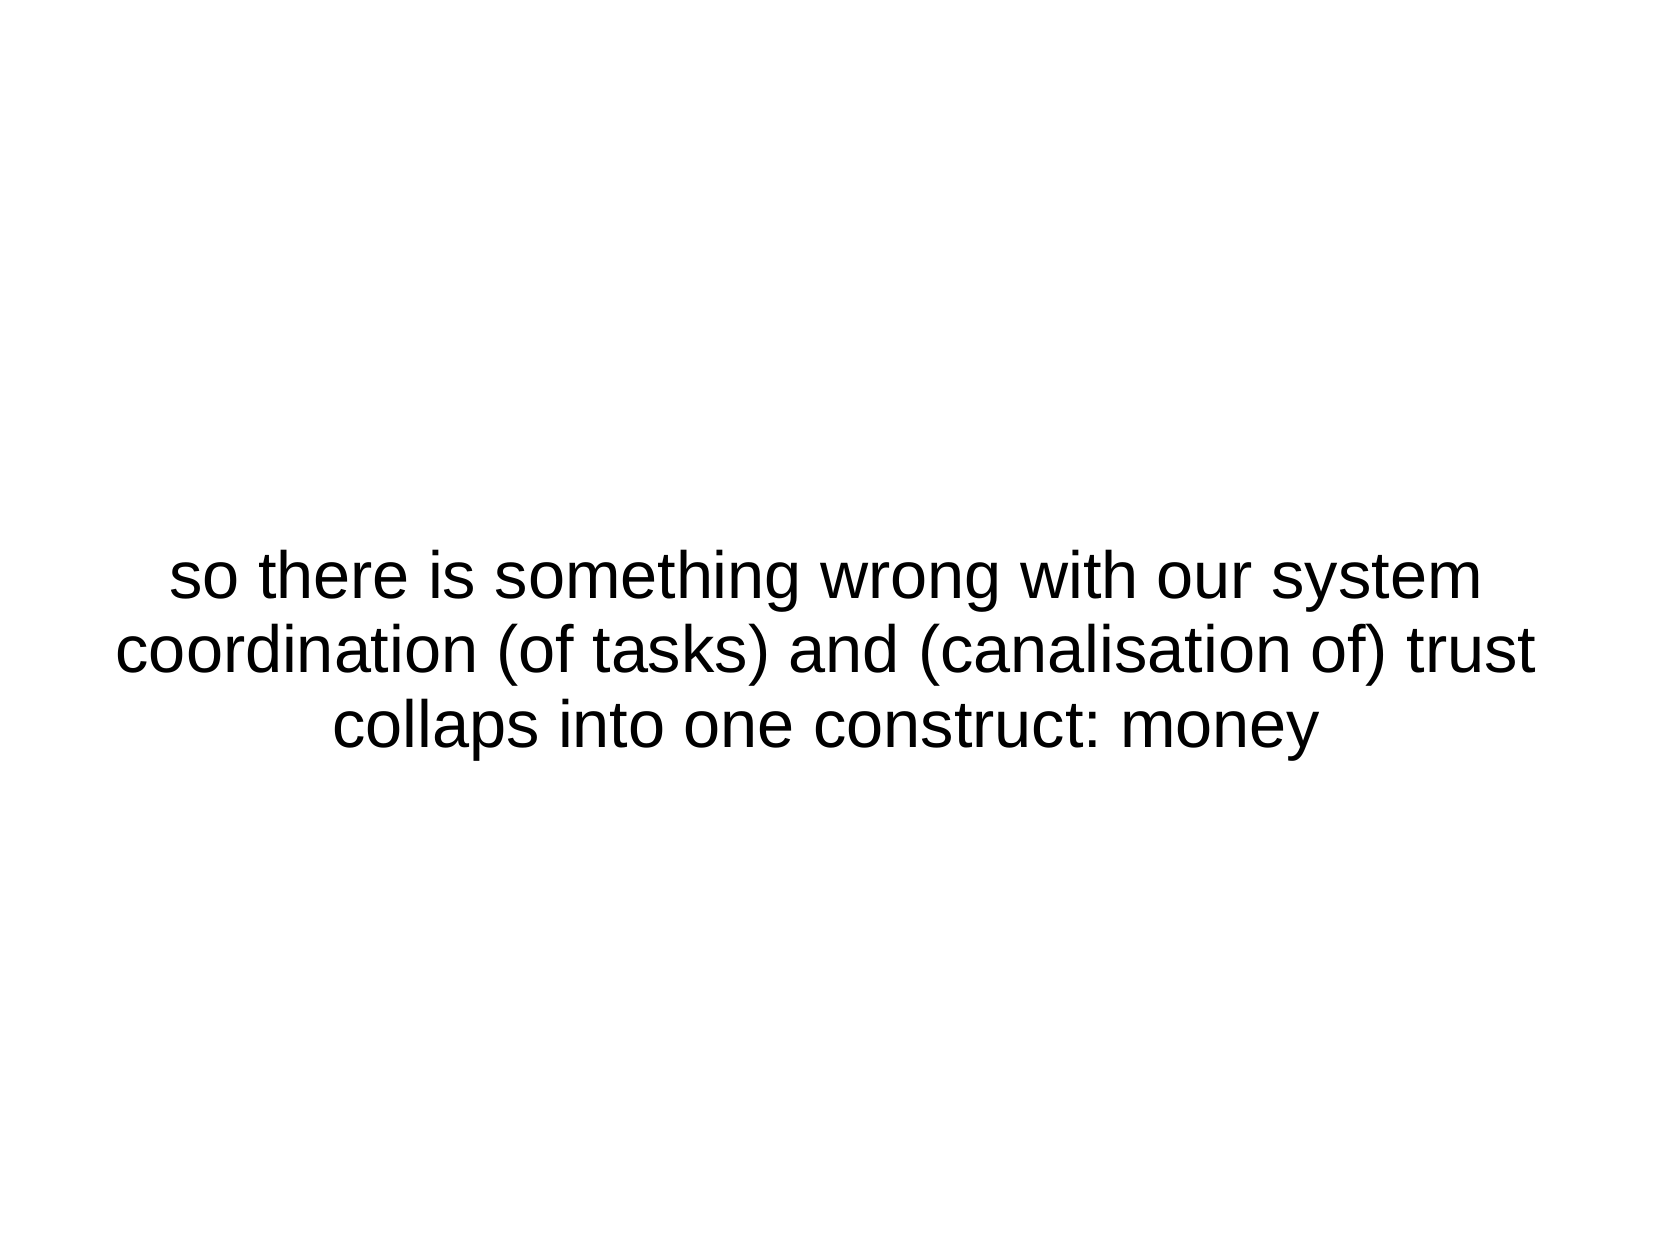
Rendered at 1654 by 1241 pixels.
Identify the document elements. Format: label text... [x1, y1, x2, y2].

subtitle so there is something wrong with our system coordination (of tasks) and (canalisation of) trust collaps into one construct: money [82, 290, 1571, 1010]
